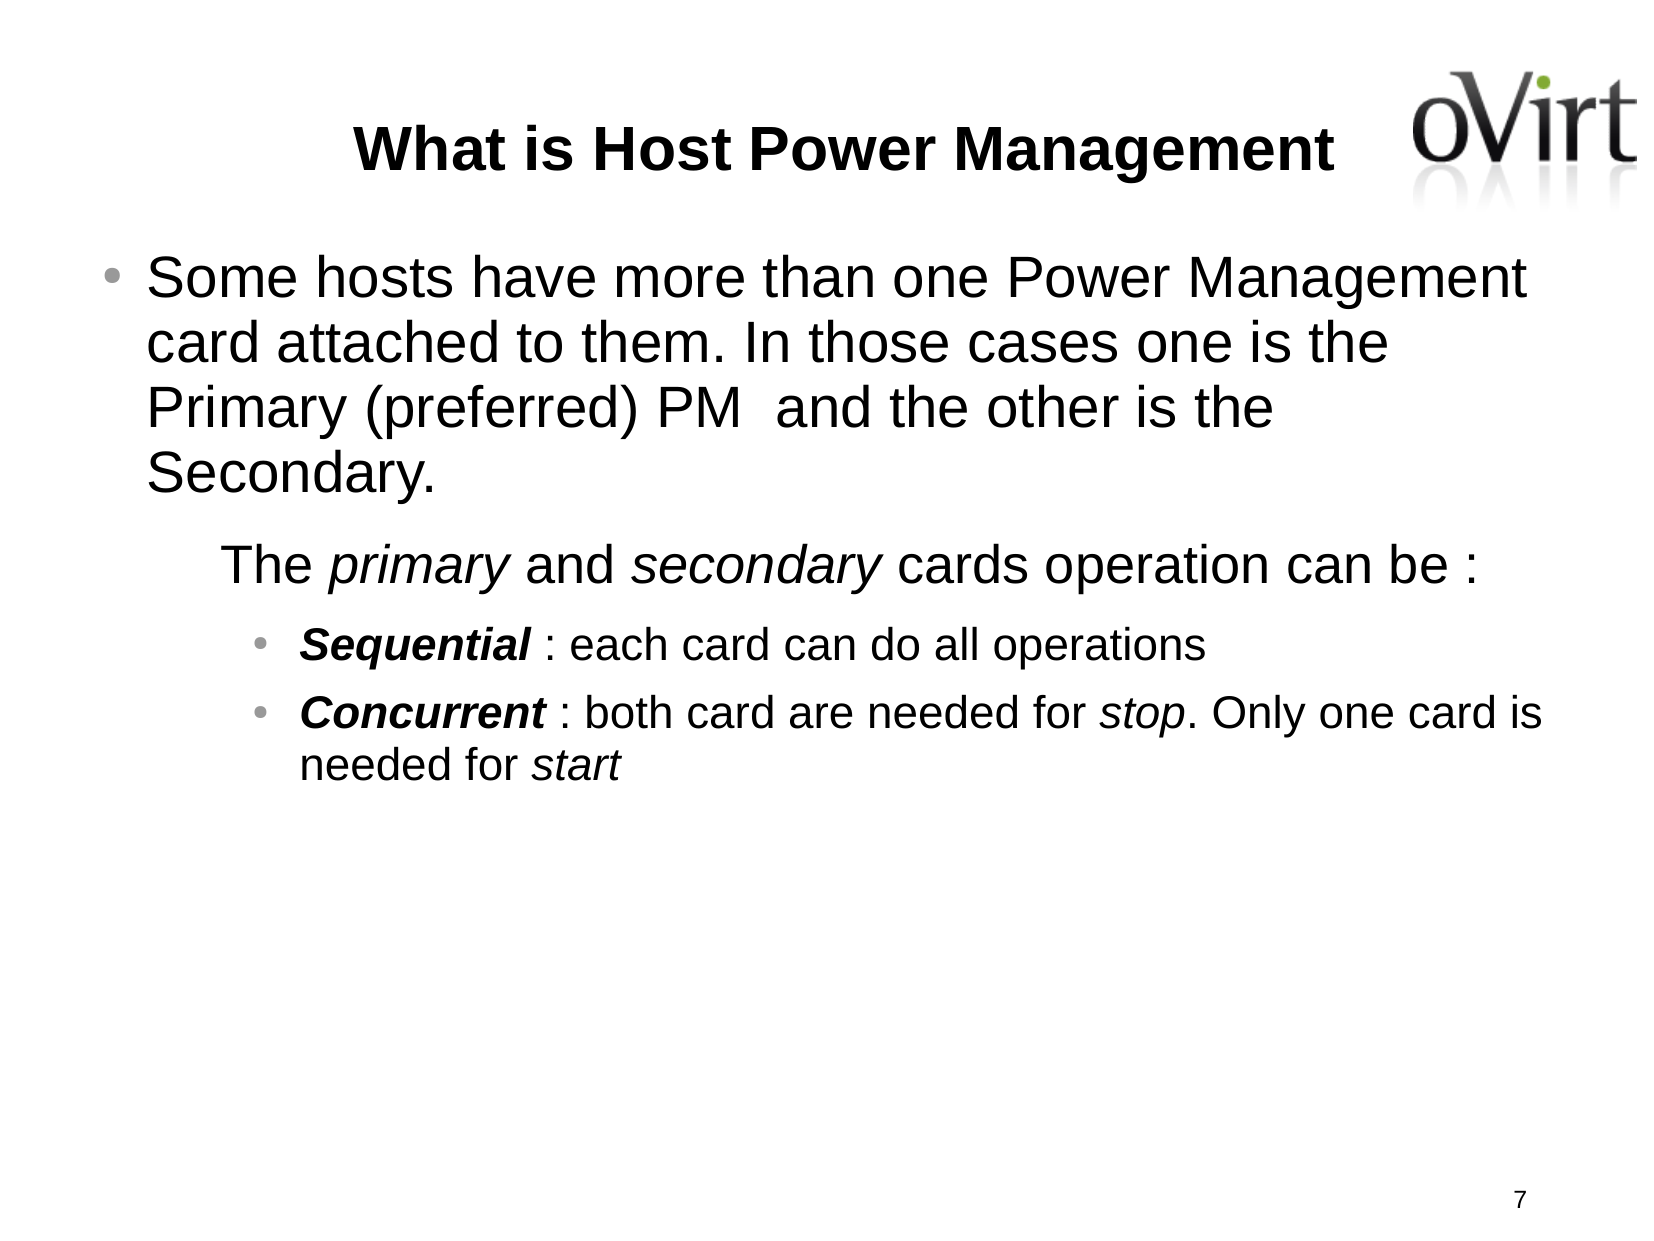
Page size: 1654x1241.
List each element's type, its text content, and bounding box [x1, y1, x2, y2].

picture [1579, 63, 1637, 212]
list Some hosts have more than one Power Management card attached to them. In those cases one is the Primary (preferred) PM and the other is the Secondary. The primary and secondary cards operation can be : Sequential : each card can do all operations Concurrent : both card are needed for stop. Only one card is needed for start [86, 244, 1576, 1039]
title What is Host Power Management [90, 45, 1579, 252]
